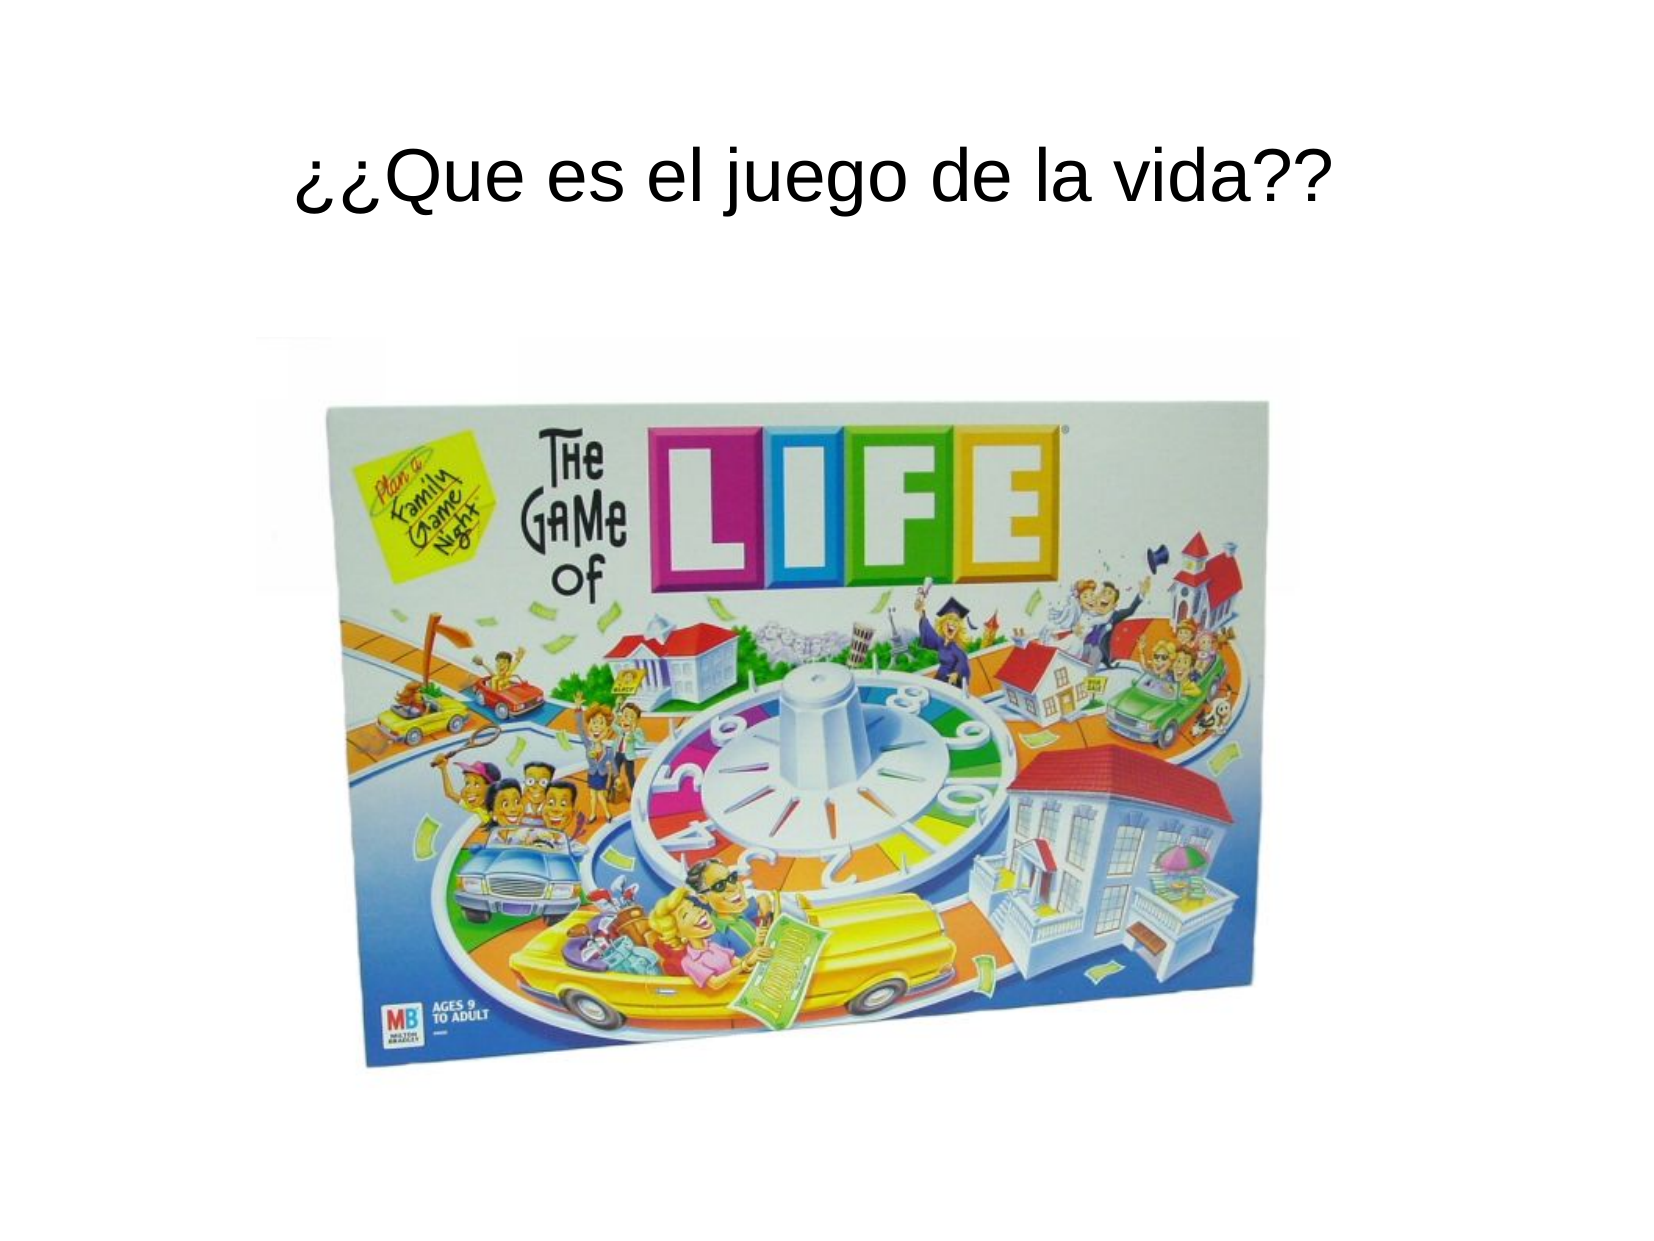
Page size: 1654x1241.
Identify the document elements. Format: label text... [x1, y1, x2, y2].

picture [256, 337, 1351, 1113]
text_box ¿¿Que es el juego de la vida?? [277, 126, 1351, 226]
